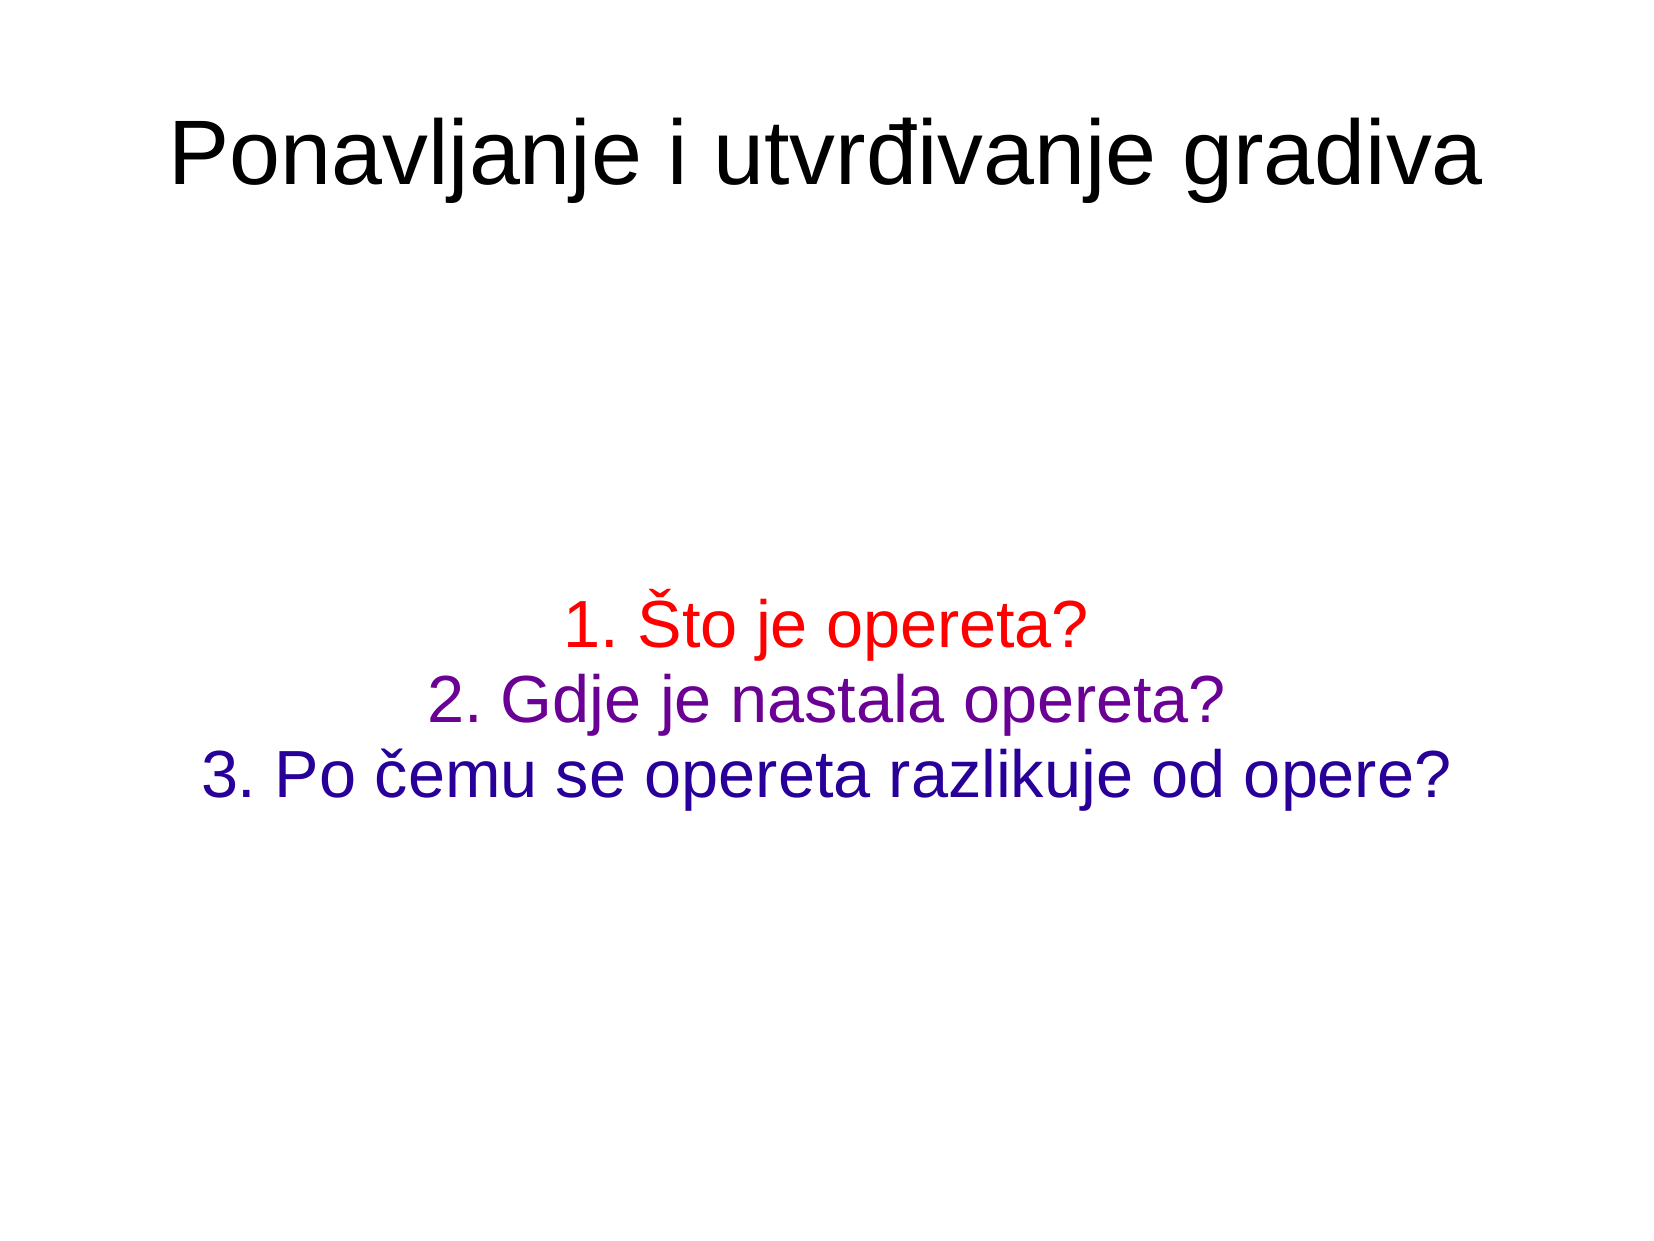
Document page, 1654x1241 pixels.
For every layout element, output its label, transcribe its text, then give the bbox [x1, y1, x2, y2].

subtitle 1. Što je opereta? 2. Gdje je nastala opereta? 3. Po čemu se opereta razlikuje od opere? [82, 290, 1571, 1109]
title Ponavljanje i utvrđivanje gradiva [82, 49, 1571, 257]
